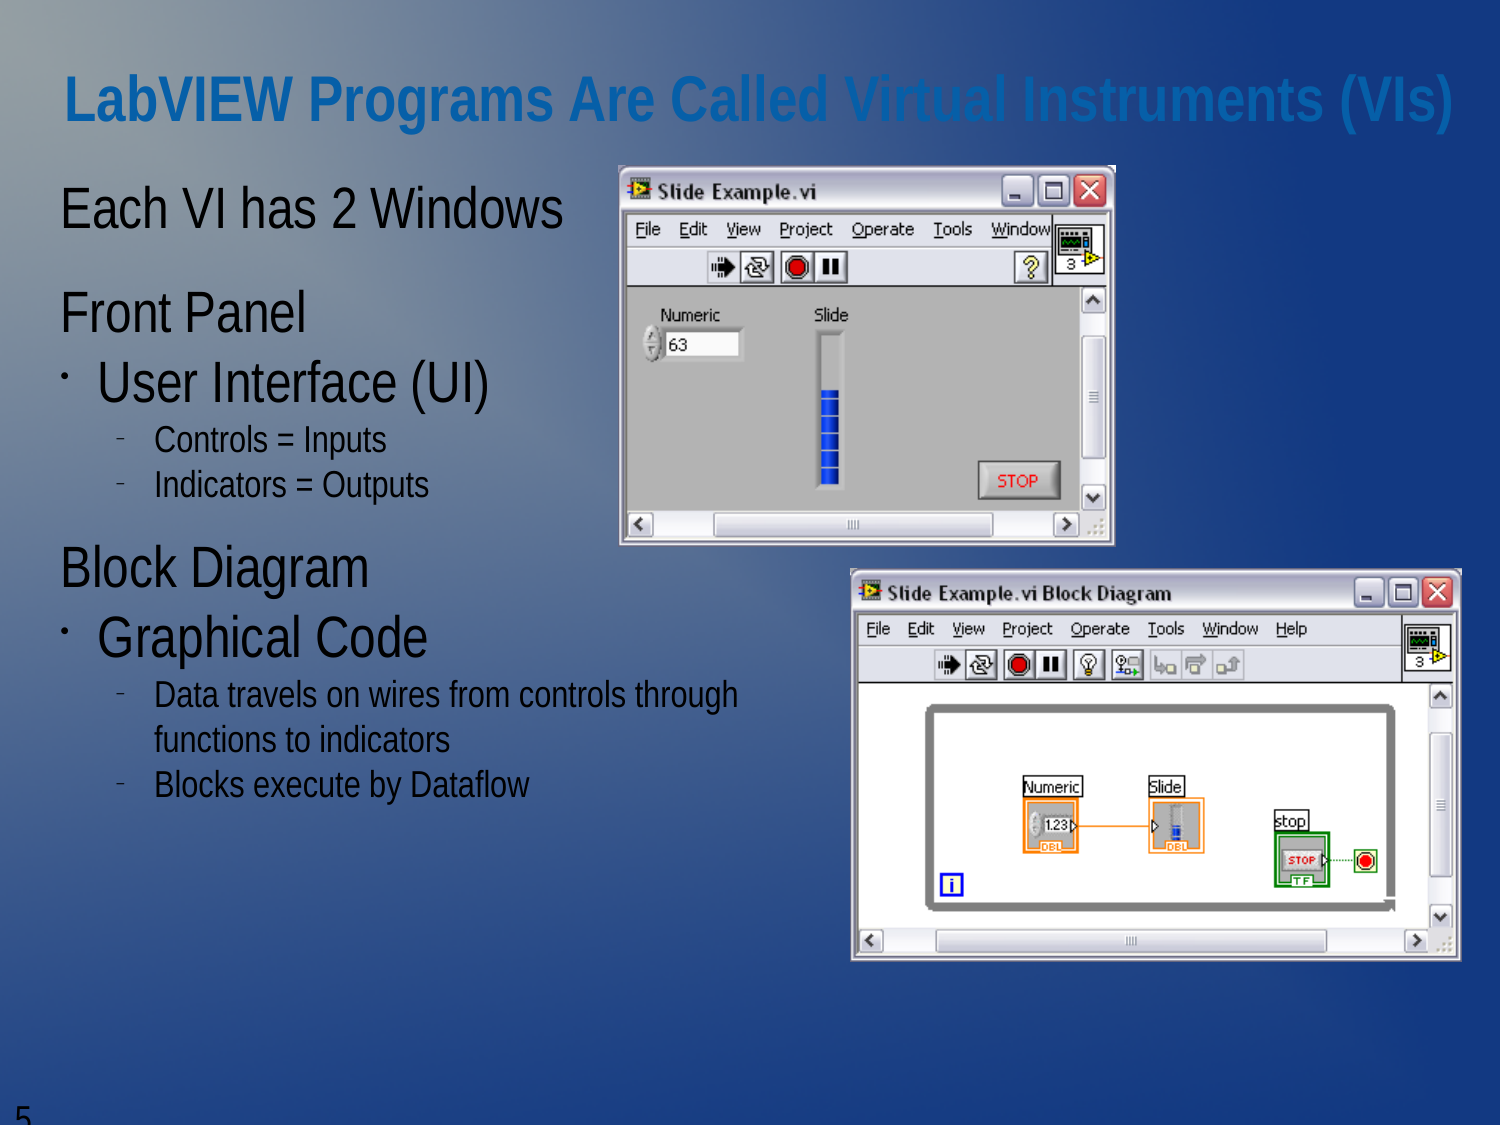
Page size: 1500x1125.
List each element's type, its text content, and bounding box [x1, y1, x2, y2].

slide_number <number> [0, 1087, 113, 1125]
text_box Each VI has 2 Windows Front Panel User Interface (UI) Controls = Inputs Indicators = Outputs Block Diagram Graphical Code Data travels on wires from controls through functions to indicators Blocks execute by Dataflow [50, 171, 796, 809]
picture [0, 0, 1500, 1125]
text_box LabVIEW Programs Are Called Virtual Instruments (VIs) [50, 20, 1500, 171]
